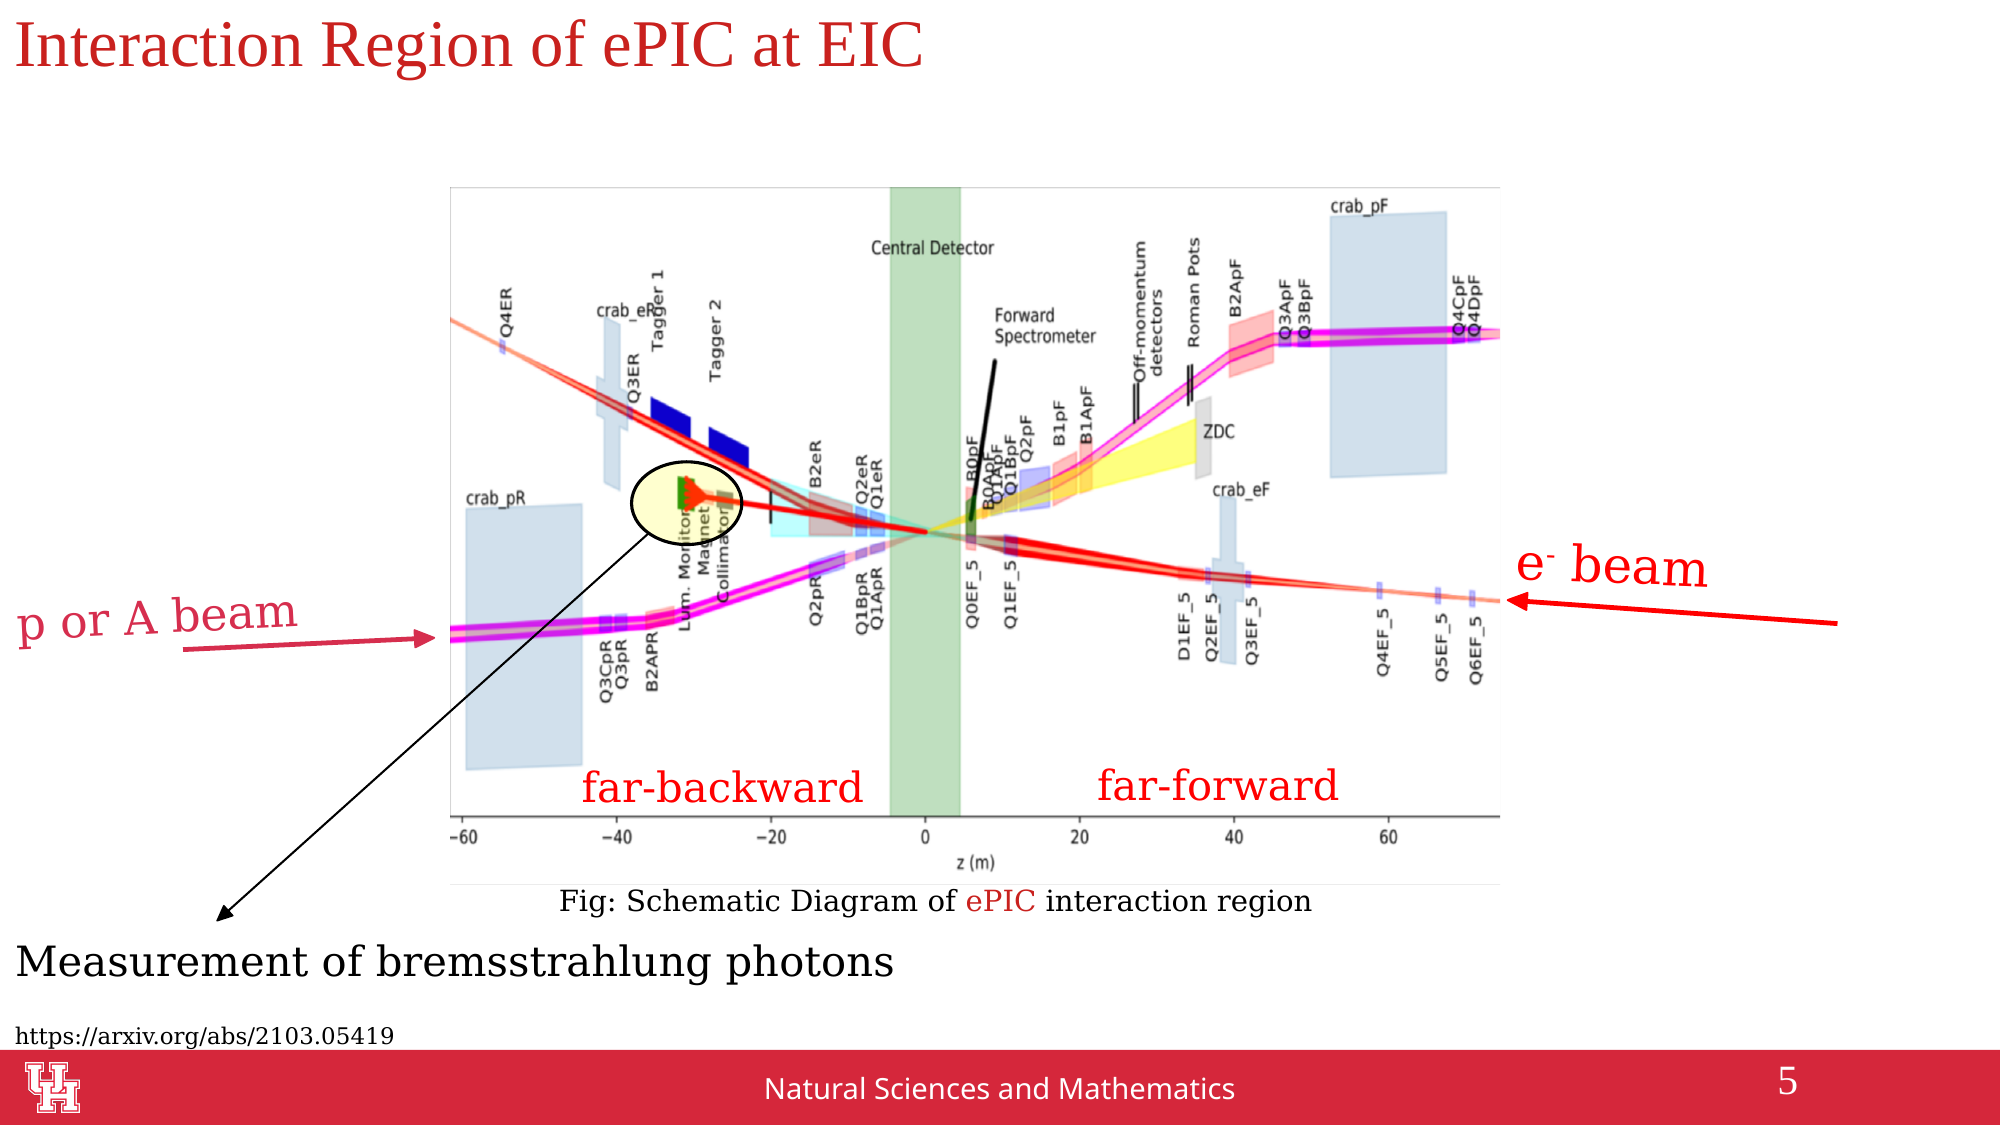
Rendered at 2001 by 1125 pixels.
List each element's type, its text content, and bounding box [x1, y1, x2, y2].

text_box 5 [1762, 1050, 1838, 1112]
text_box Fig: Schematic Diagram of ePIC interaction region [544, 876, 1328, 930]
text_box far-backward [566, 755, 880, 820]
picture [25, 1085, 80, 1113]
picture [450, 187, 1501, 885]
text_box [631, 461, 742, 545]
text_box https://arxiv.org/abs/2103.05419 [0, 1015, 599, 1085]
text_box p or A beam [0, 571, 389, 713]
text_box Interaction Region of ePIC at EIC [0, 0, 2000, 112]
text_box Measurement of bremsstrahlung photons [0, 930, 1122, 994]
text_box e- beam [1500, 525, 1727, 608]
text_box far-forward [1082, 754, 1355, 818]
